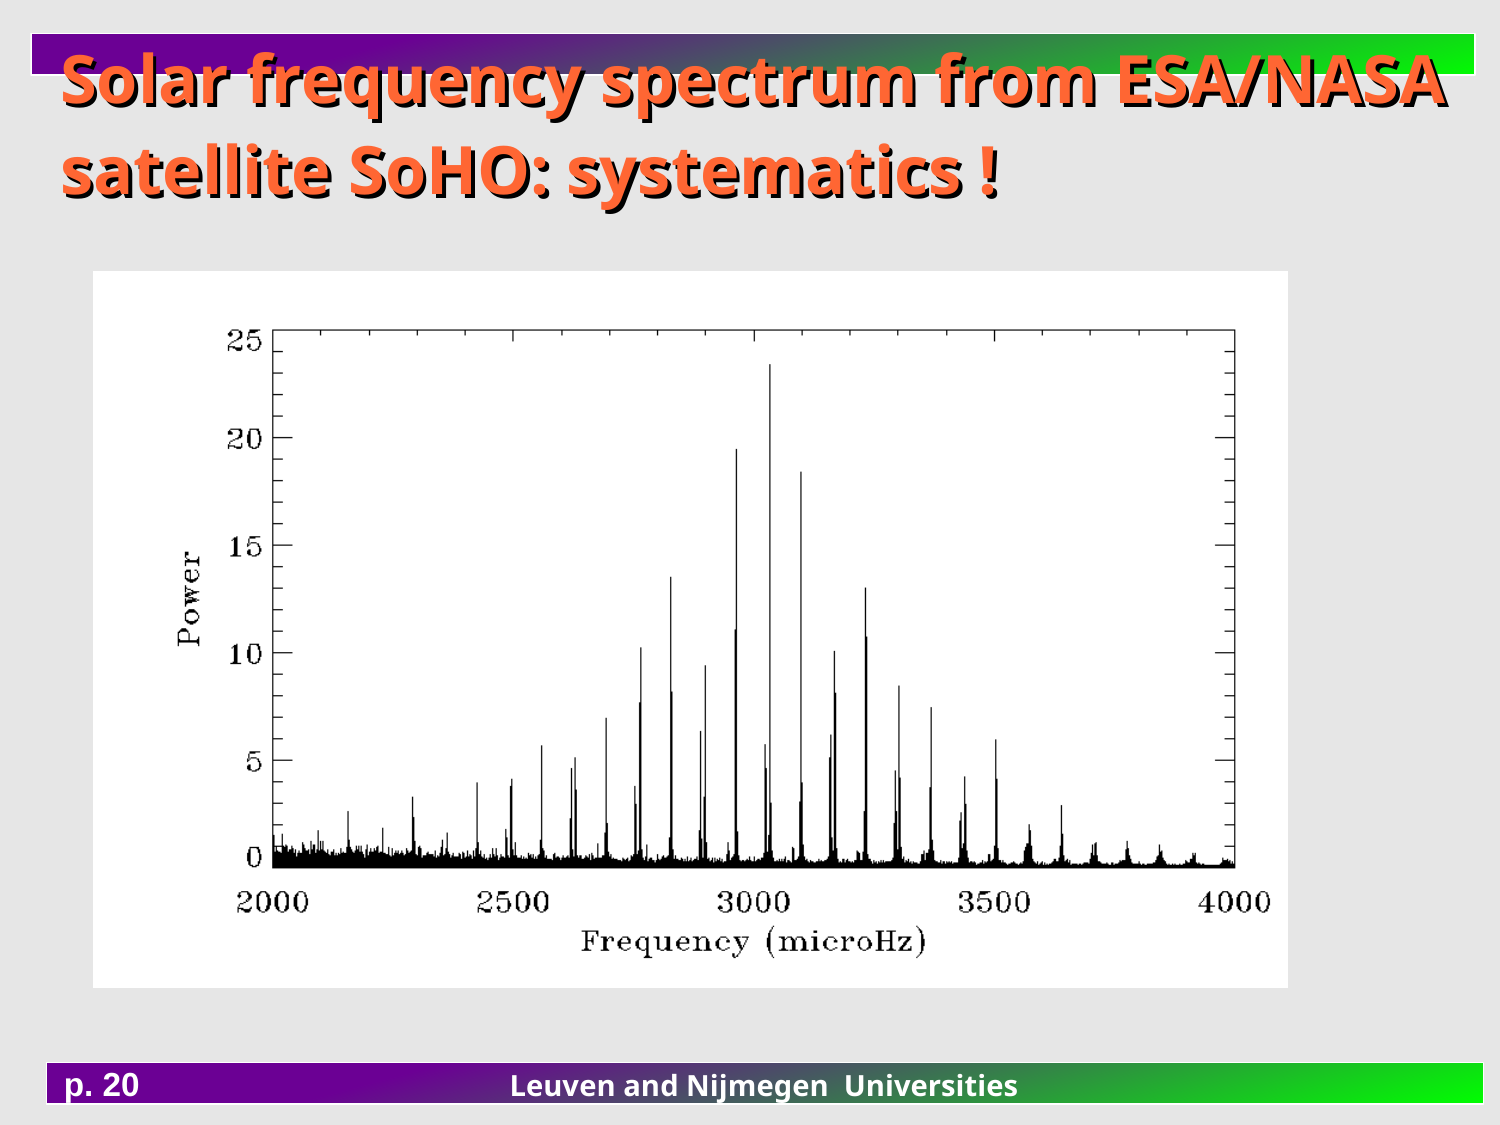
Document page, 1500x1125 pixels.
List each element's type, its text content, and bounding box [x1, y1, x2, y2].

title Solar frequency spectrum from ESA/NASA satellite SoHO: systematics ! [45, 22, 1489, 225]
picture [93, 271, 1288, 988]
